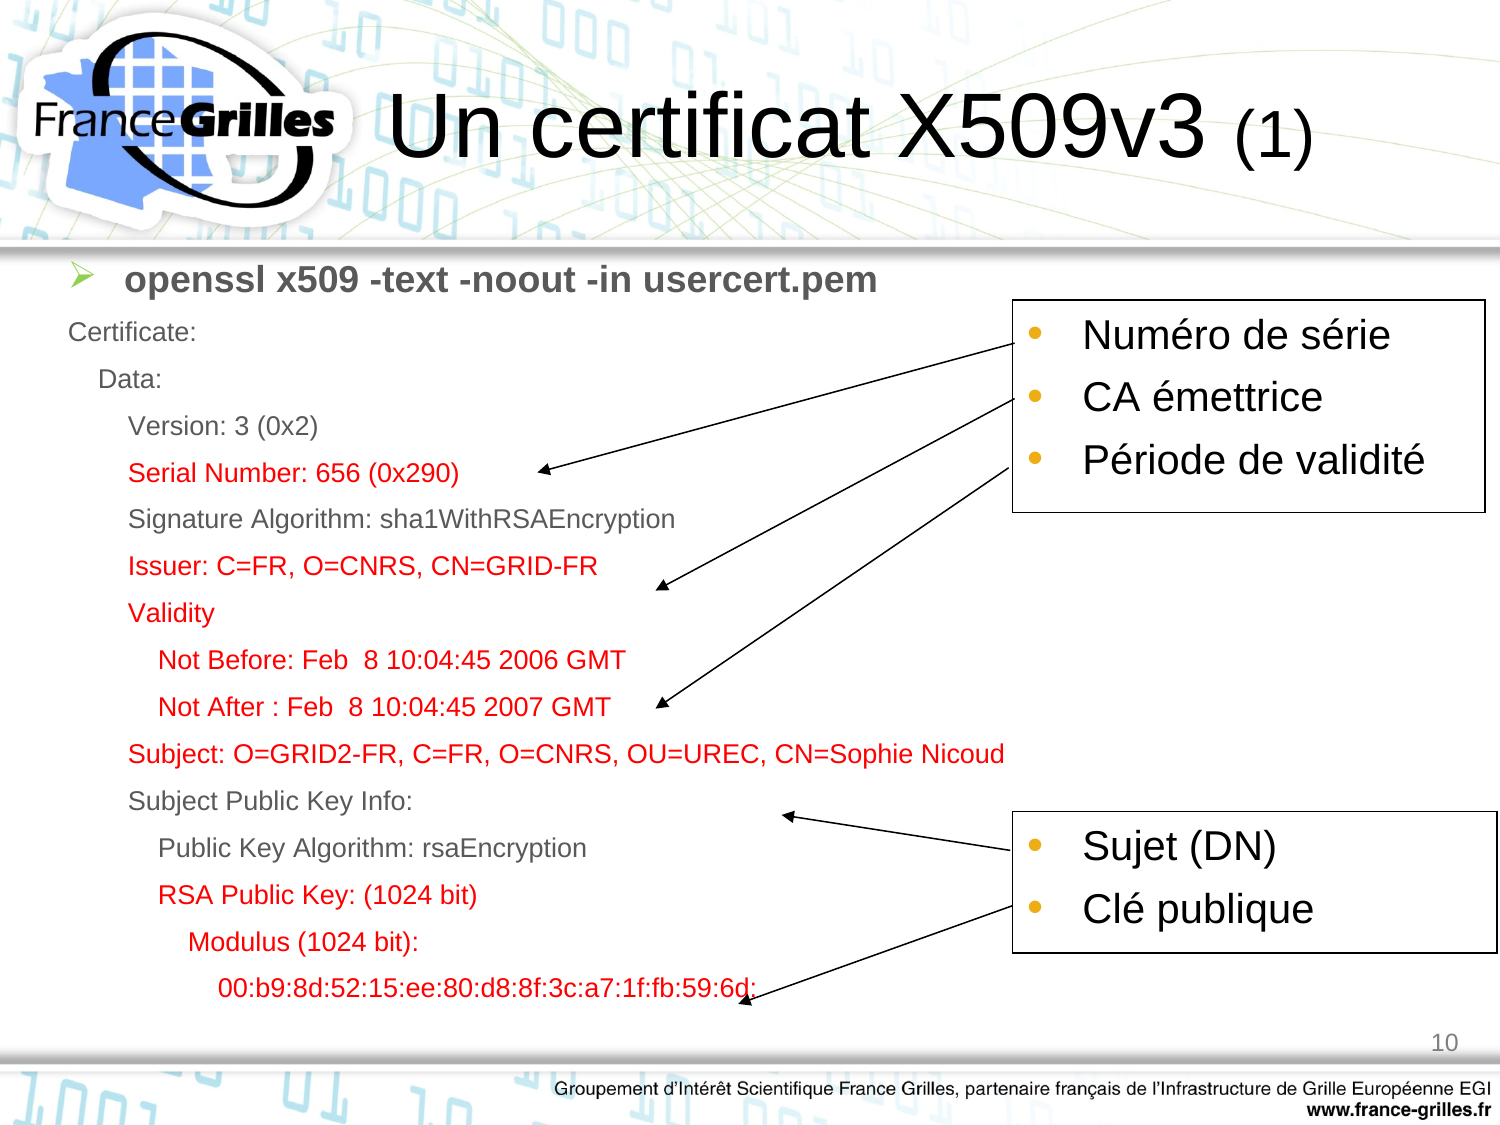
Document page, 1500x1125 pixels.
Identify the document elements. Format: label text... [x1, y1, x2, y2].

text_box Numéro de série CA émettrice Période de validité [1012, 299, 1486, 513]
title Un certificat X509v3 (1) [372, 7, 1459, 244]
list openssl x509 -text -noout -in usercert.pem Certificate: Data: Version: 3 (0x2) Serial Number: 656 (0x290) Signature Algorithm: sha1WithRSAEncryption Issuer: C=FR, O=CNRS, CN=GRID-FR Validity Not Before: Feb 8 10:04:45 2006 GMT Not After : Feb 8 10:04:45 2007 GMT Subject: O=GRID2-FR, C=FR, O=CNRS, OU=UREC, CN=Sophie Nicoud Subject Public Key Info: Public Key Algorithm: rsaEncryption RSA Public Key: (1024 bit) Modulus (1024 bit): 00:b9:8d:52:15:ee:80:d8:8f:3c:a7:1f:fb:59:6d: [53, 250, 1459, 1067]
text_box Sujet (DN) Clé publique [1012, 811, 1497, 954]
picture [0, 0, 1500, 1125]
